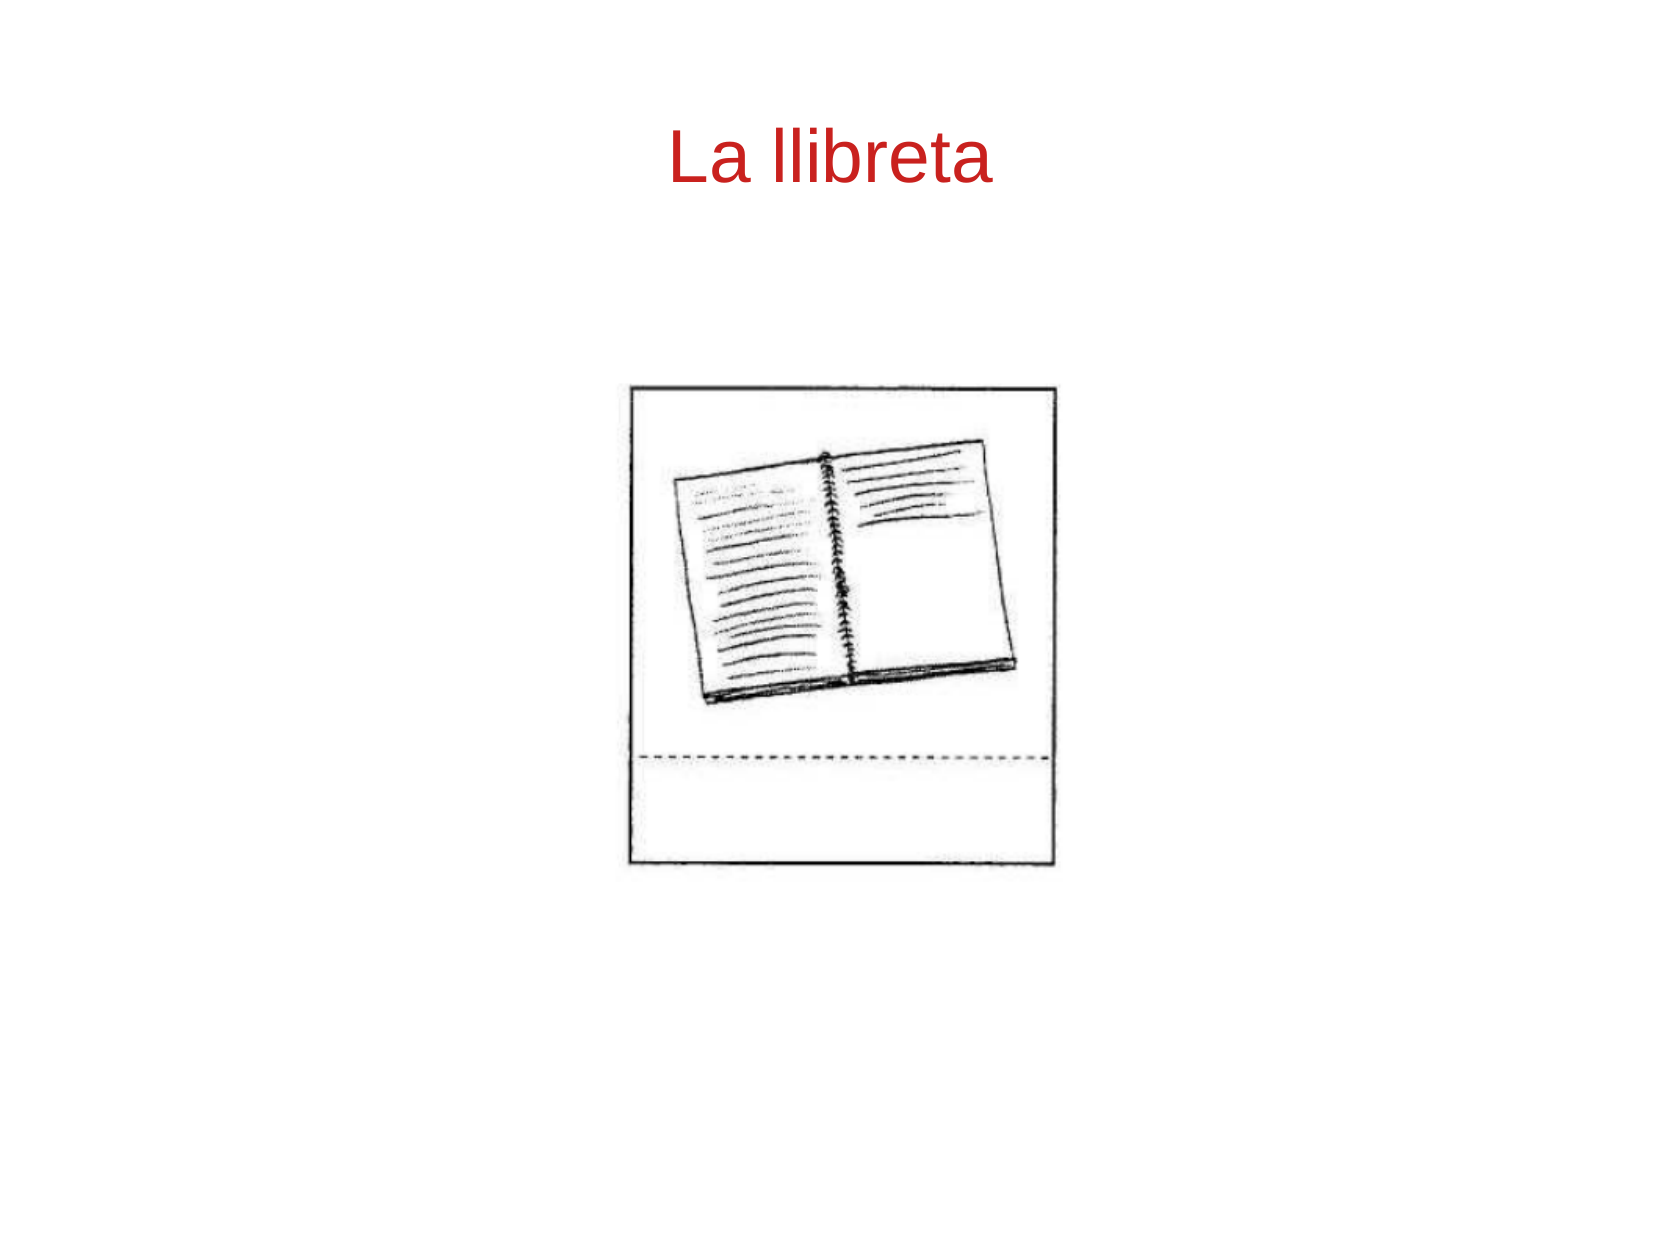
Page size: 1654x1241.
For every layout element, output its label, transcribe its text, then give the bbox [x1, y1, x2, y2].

text_box La llibreta [289, 49, 1371, 257]
picture [605, 368, 1070, 882]
